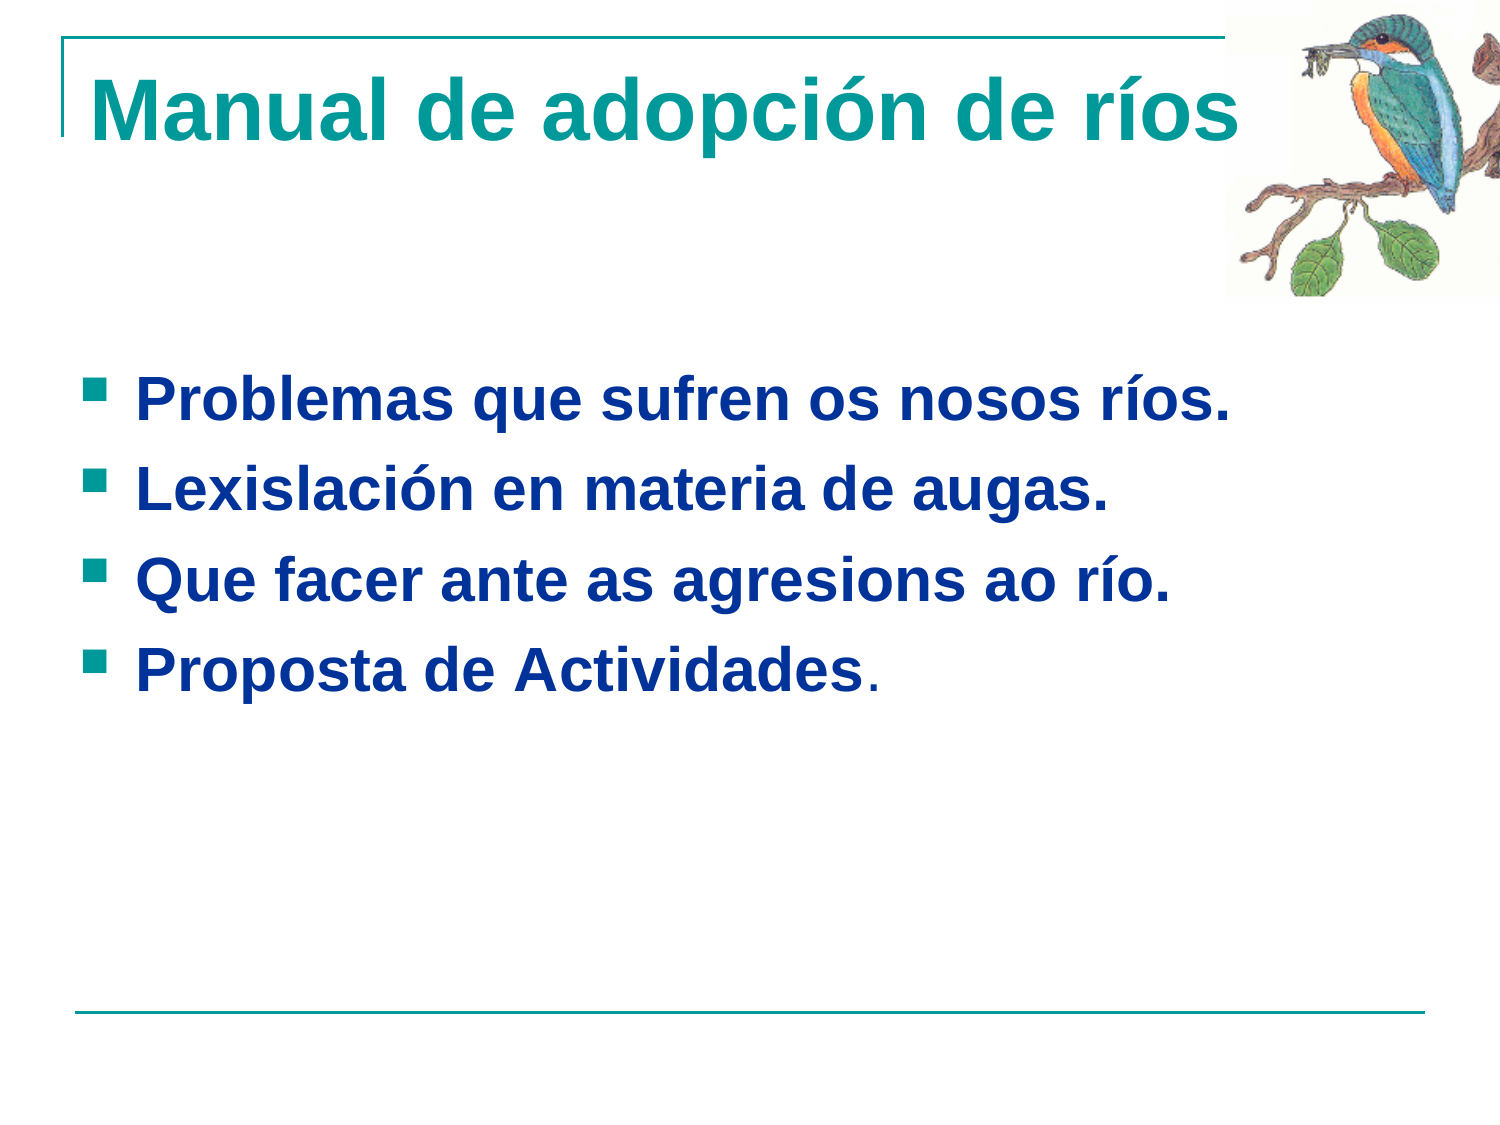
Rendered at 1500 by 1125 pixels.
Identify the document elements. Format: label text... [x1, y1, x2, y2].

list Problemas que sufren os nosos ríos. Lexislación en materia de augas. Que facer ante as agresions ao río. Proposta de Actividades. [64, 349, 1415, 1094]
title Manual de adopción de ríos [75, 45, 1426, 233]
picture [1225, 0, 1500, 303]
